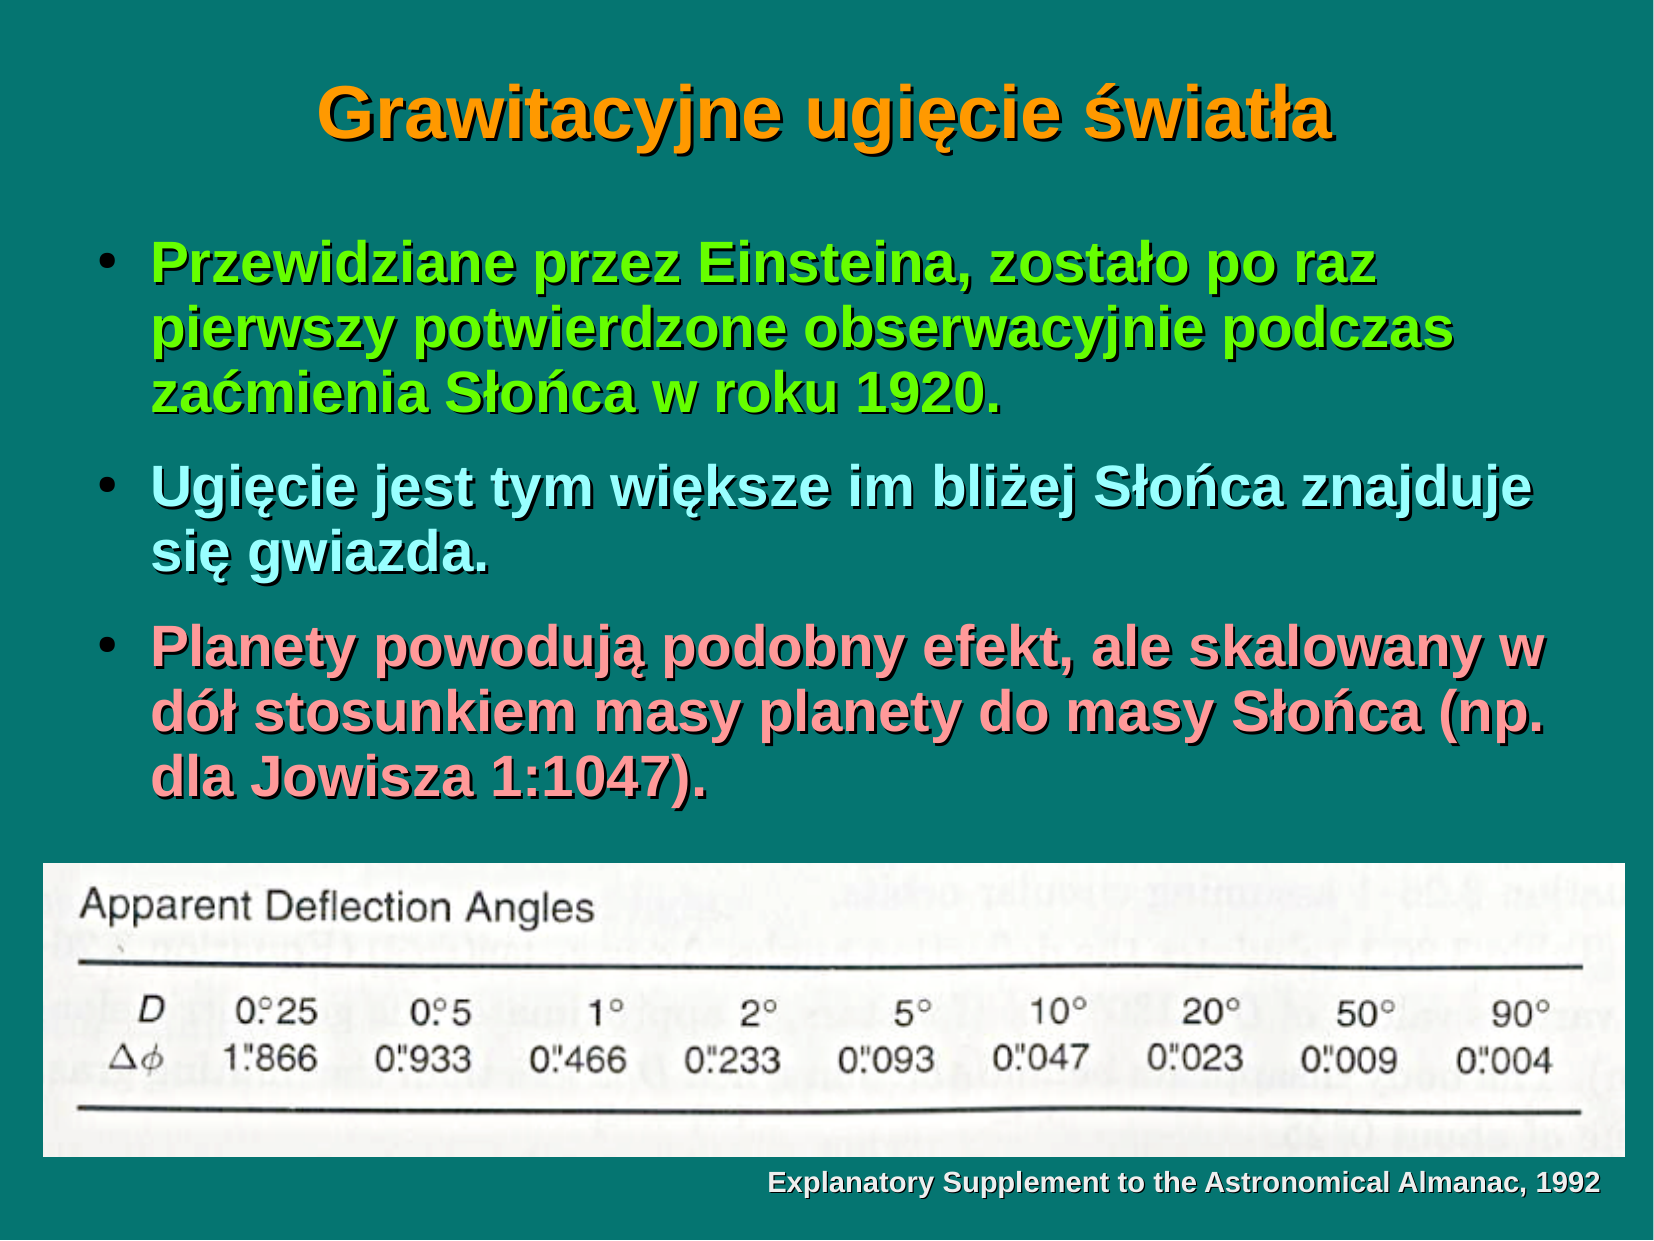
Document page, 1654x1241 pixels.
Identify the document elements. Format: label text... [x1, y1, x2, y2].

title Grawitacyjne ugięcie światła [80, 52, 1570, 172]
picture [43, 863, 1625, 1157]
text_box Explanatory Supplement to the Astronomical Almanac, 1992 [752, 1158, 1618, 1206]
list Przewidziane przez Einsteina, zostało po raz pierwszy potwierdzone obserwacyjnie podczas zaćmienia Słońca w roku 1920. Ugięcie jest tym większe im bliżej Słońca znajduje się gwiazda. Planety powodują podobny efekt, ale skalowany w dół stosunkiem masy planety do masy Słońca (np. dla Jowisza 1:1047). [79, 229, 1568, 863]
